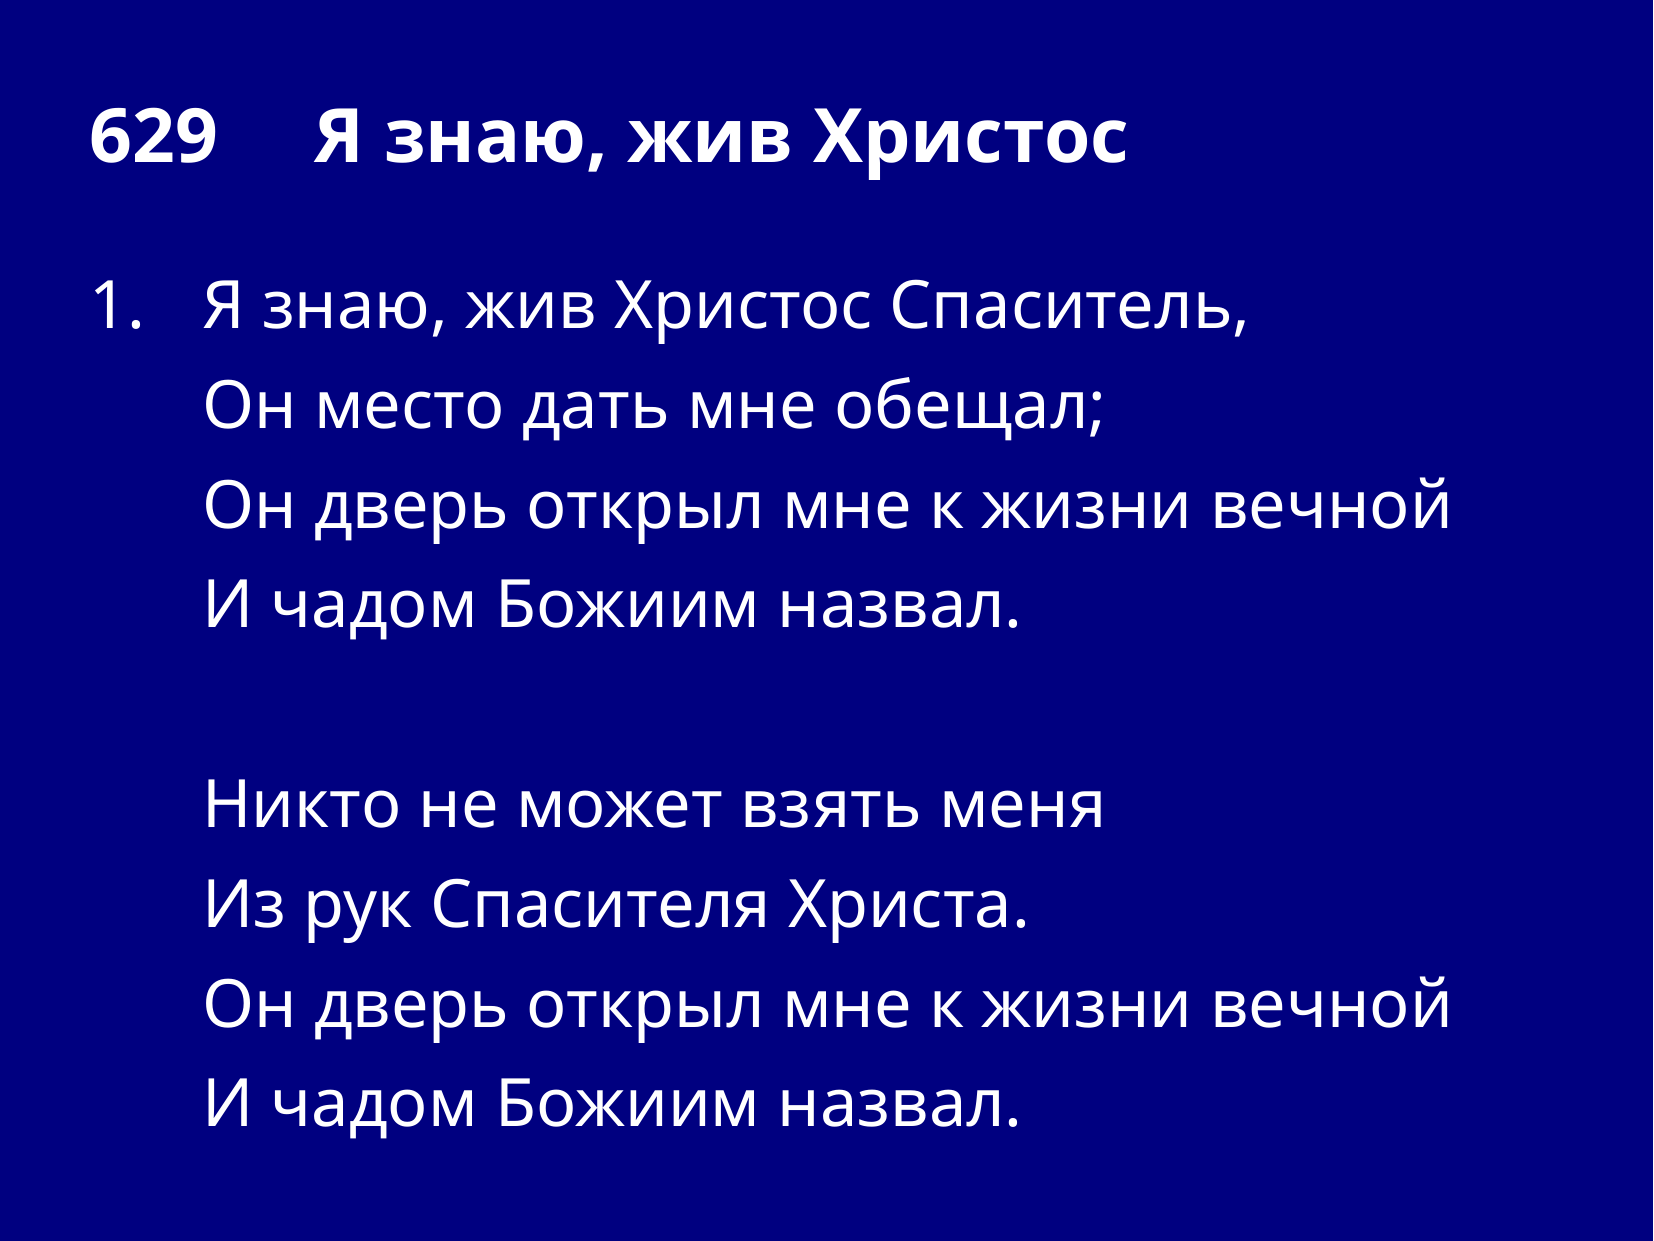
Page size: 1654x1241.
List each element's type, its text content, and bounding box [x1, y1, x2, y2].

text_box 1. Я знаю, жив Христос Спаситель, Он место дать мне обещал; Он дверь открыл мне к жизни вечной И чадом Божиим назвал. Никто не может взять меня Из рук Спасителя Христа. Он дверь открыл мне к жизни вечной И чадом Божиим назвал. [75, 188, 1576, 1163]
text_box 629 Я знаю, жив Христос [75, 75, 1576, 188]
